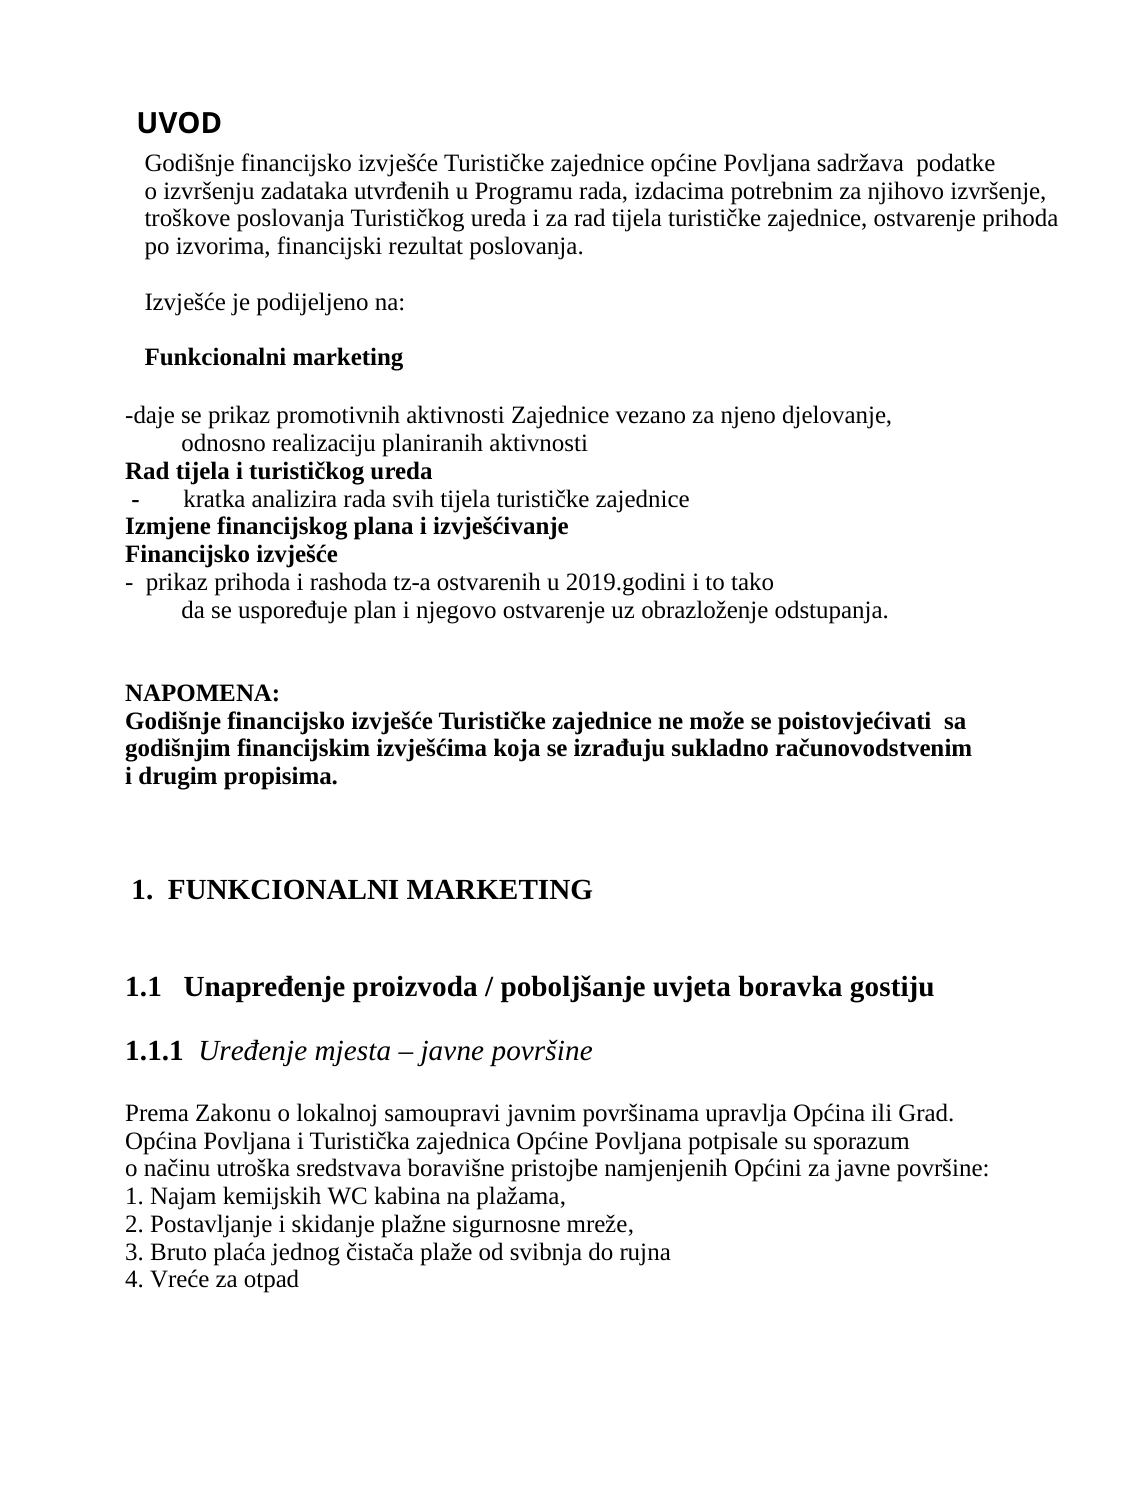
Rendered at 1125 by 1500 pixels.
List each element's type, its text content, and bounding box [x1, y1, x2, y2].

text_box Godišnje financijsko izvješće Turističke zajednice općine Povljana sadržava podatke o izvršenju zadataka utvrđenih u Programu rada, izdacima potrebnim za njihovo izvršenje, troškove poslovanja Turističkog ureda i za rad tijela turističke zajednice, ostvarenje prihoda po izvorima, financijski rezultat poslovanja. Izvješće je podijeljeno na: Funkcionalni marketing [129, 141, 1125, 367]
text_box -daje se prikaz promotivnih aktivnosti Zajednice vezano za njeno djelovanje, odnosno realizaciju planiranih aktivnosti Rad tijela i turističkog ureda - kratka analizira rada svih tijela turističke zajednice Izmjene financijskog plana i izvješćivanje Financijsko izvješće - prikaz prihoda i rashoda tz-a ostvarenih u 2019.godini i to tako da se uspoređuje plan i njegovo ostvarenje uz obrazloženje odstupanja. NAPOMENA: Godišnje financijsko izvješće Turističke zajednice ne može se poistovjećivati sa godišnjim financijskim izvješćima koja se izrađuju sukladno računovodstvenim i drugim propisima. 1. FUNKCIONALNI MARKETING 1.1 Unapređenje proizvoda / poboljšanje uvjeta boravka gostiju 1.1.1 Uređenje mjesta – javne površine Prema Zakonu o lokalnoj samoupravi javnim površinama upravlja Općina ili Grad. Općina Povljana i Turistička zajednica Općine Povljana potpisale su sporazum o načinu utroška sredstvava boravišne pristojbe namjenjenih Općini za javne površine: 1. Najam kemijskih WC kabina na plažama, 2. Postavljanje i skidanje plažne sigurnosne mreže, 3. Bruto plaća jednog čistača plaže od svibnja do rujna 4. Vreće za otpad [110, 366, 1079, 1496]
title UVOD [56, 60, 303, 184]
